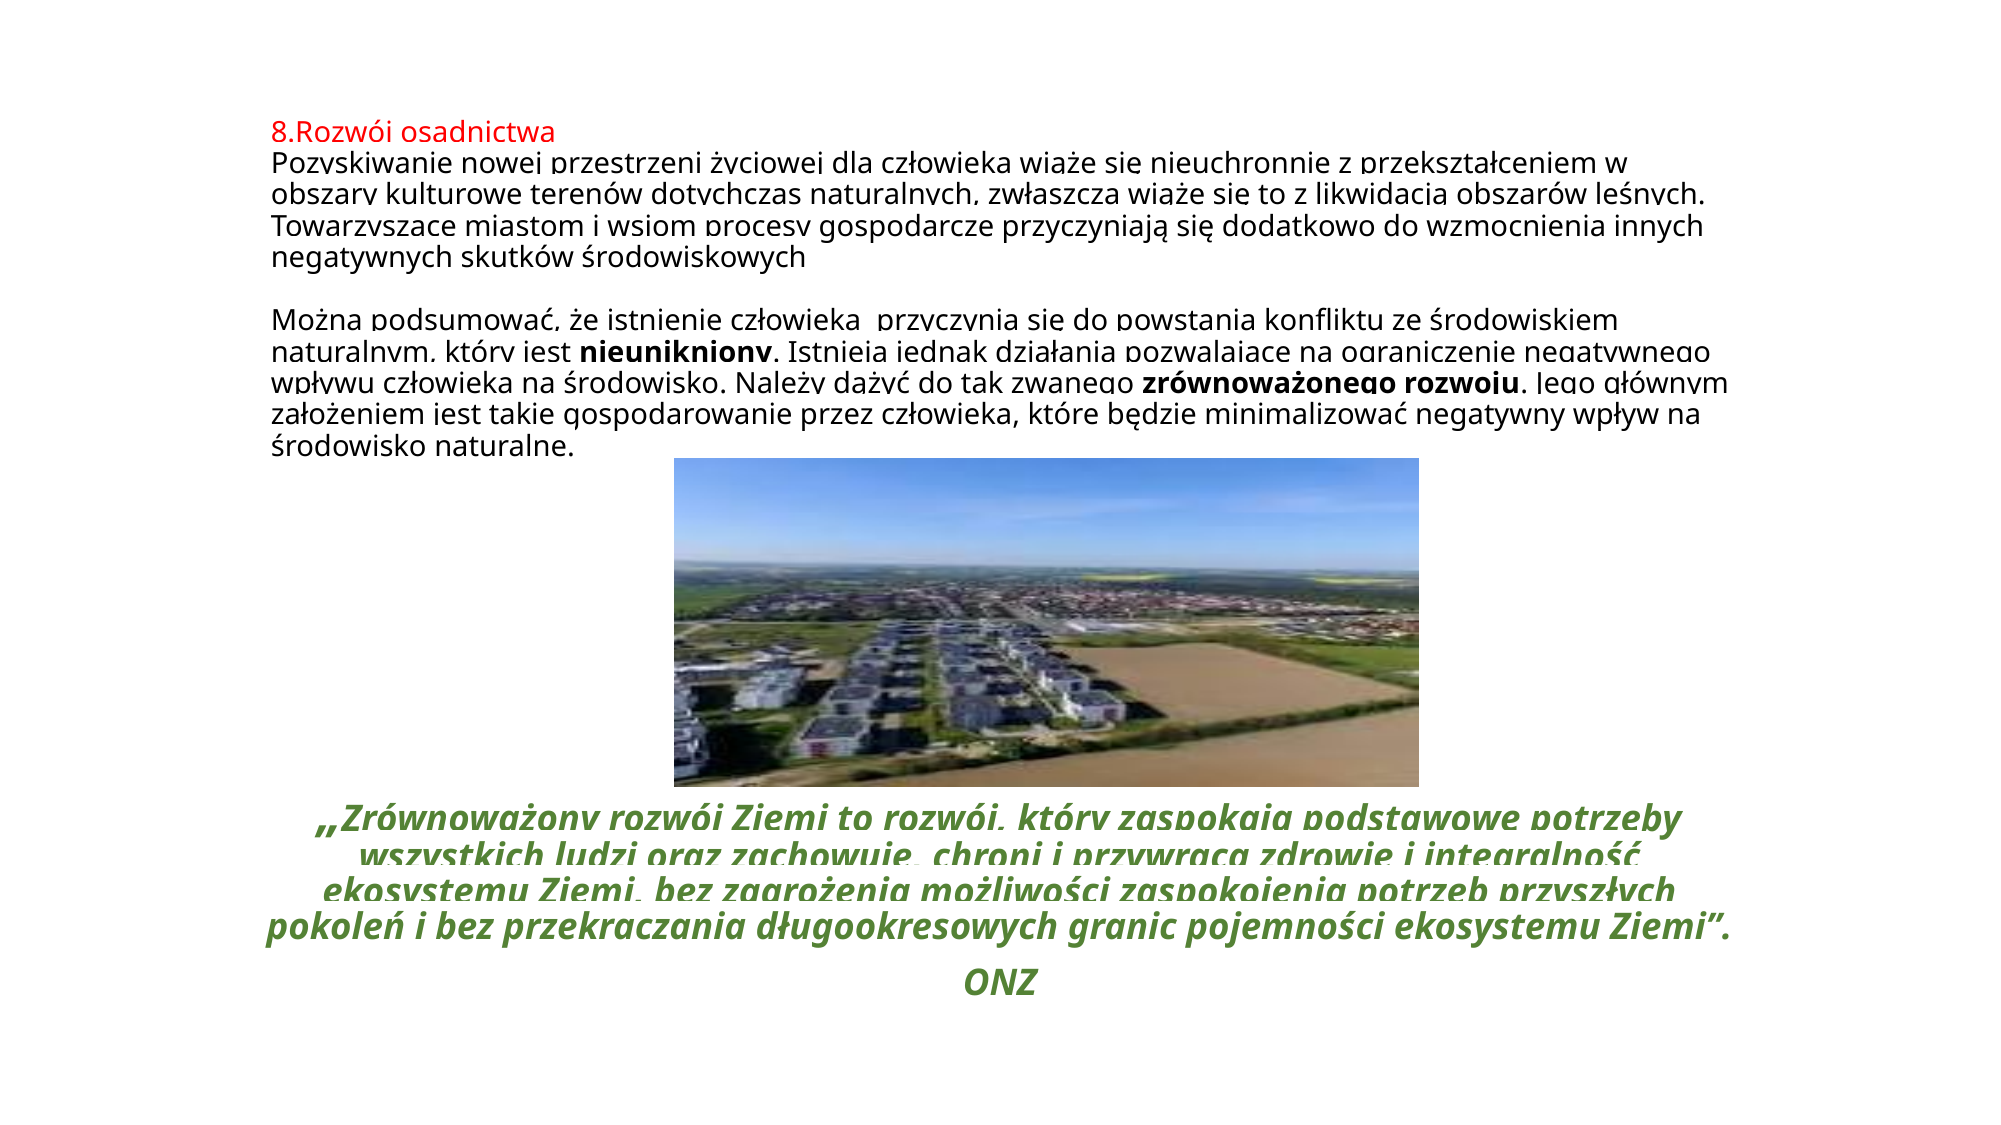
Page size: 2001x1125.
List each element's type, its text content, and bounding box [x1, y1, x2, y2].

title 8.Rozwój osadnictwa Pozyskiwanie nowej przestrzeni życiowej dla człowieka wiąże się nieuchronnie z przekształceniem w obszary kulturowe terenów dotychczas naturalnych, zwłaszcza wiąże się to z likwidacją obszarów leśnych. Towarzyszące miastom i wsiom procesy gospodarcze przyczyniają się dodatkowo do wzmocnienia innych negatywnych skutków środowiskowych Można podsumować, że istnienie człowieka przyczynia się do powstania konfliktu ze środowiskiem naturalnym, który jest nieunikniony. Istnieją jednak działania pozwalające na ograniczenie negatywnego wpływu człowieka na środowisko. Należy dążyć do tak zwanego zrównoważonego rozwoju. Jego głównym założeniem jest takie gospodarowanie przez człowieka, które będzie minimalizować negatywny wpływ na środowisko naturalne. [249, 109, 1750, 484]
picture [674, 458, 1419, 787]
subtitle „Zrównoważony rozwój Ziemi to rozwój, który zaspokaja podstawowe potrzeby wszystkich ludzi oraz zachowuje, chroni i przywraca zdrowie i integralność ekosystemu Ziemi, bez zagrożenia możliwości zaspokojenia potrzeb przyszłych pokoleń i bez przekraczania długookresowych granic pojemności ekosystemu Ziemi”. ONZ [249, 786, 1750, 1016]
